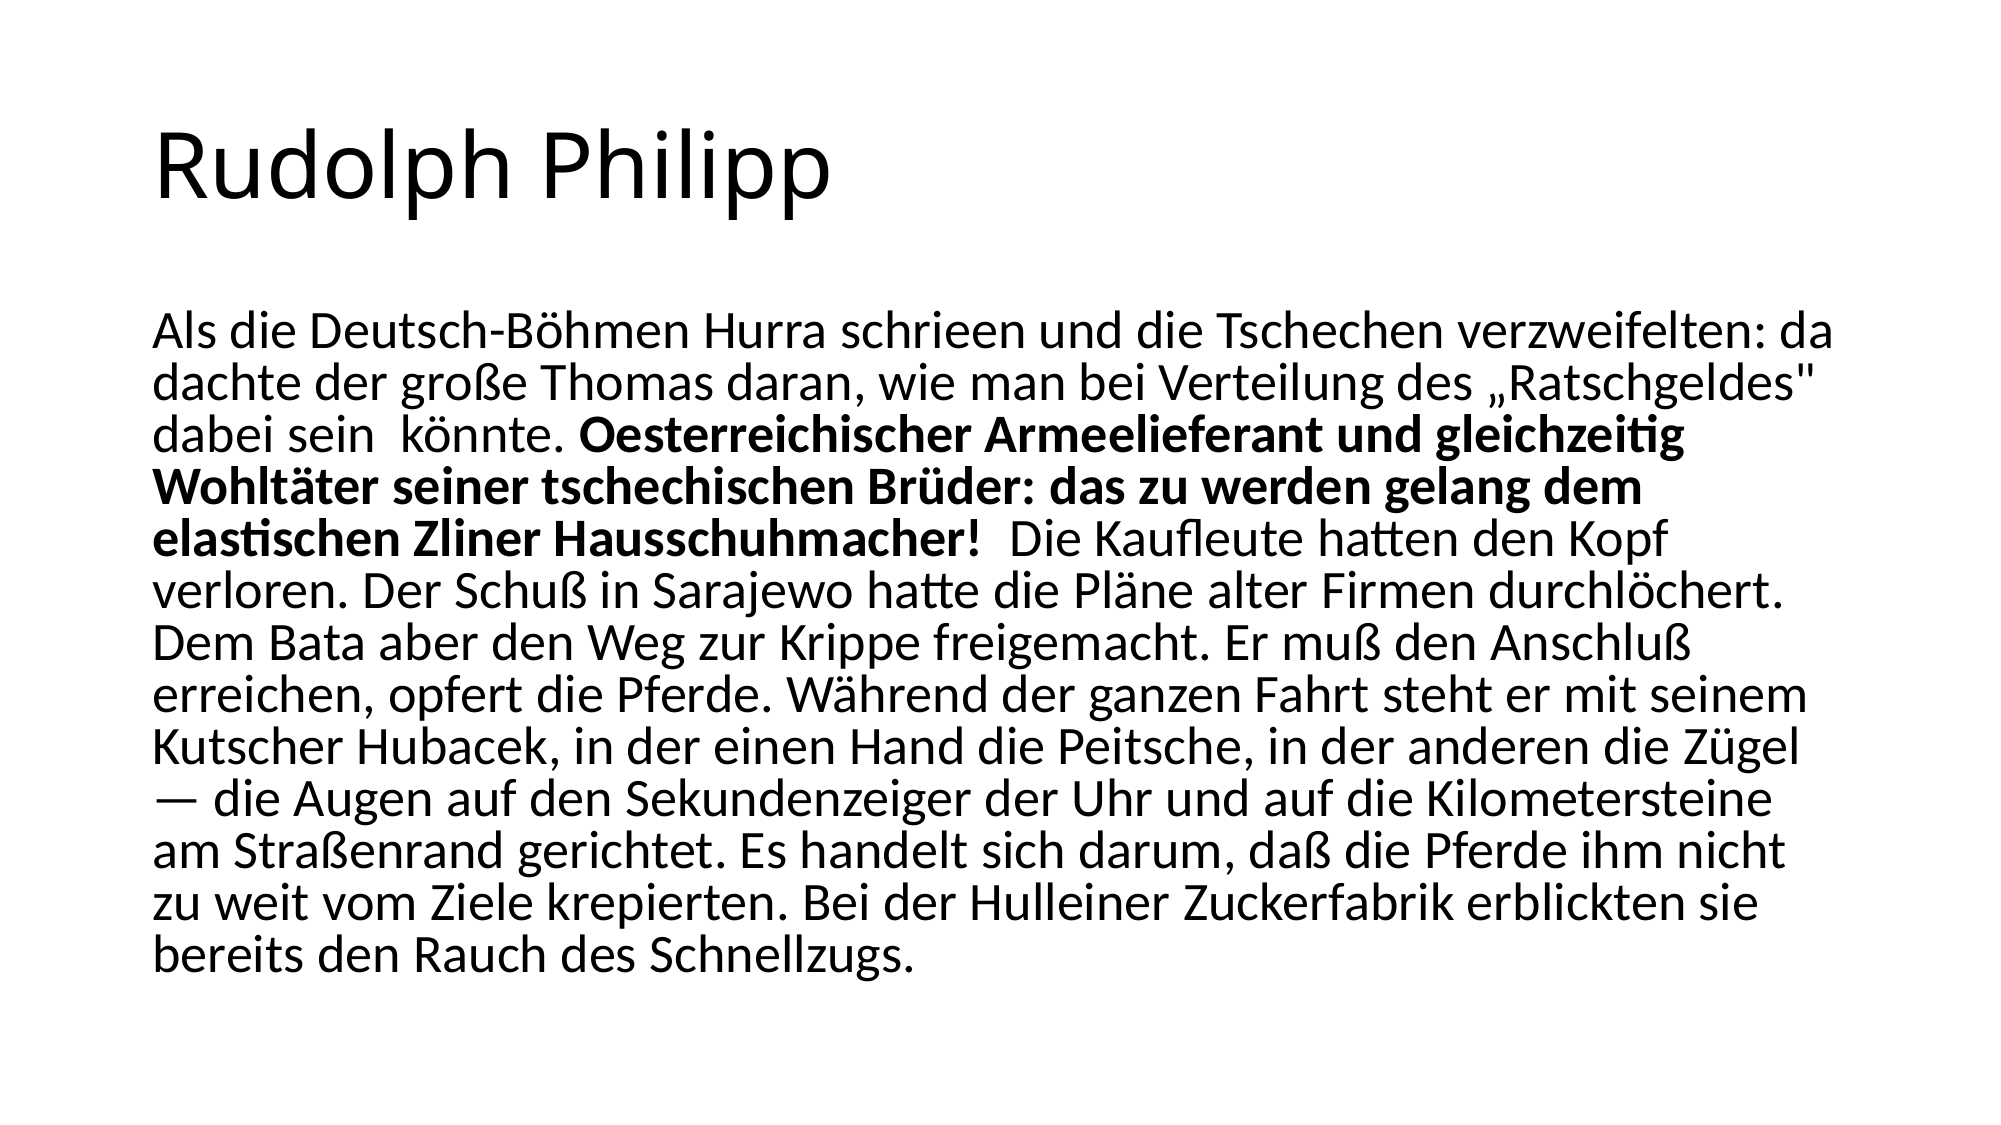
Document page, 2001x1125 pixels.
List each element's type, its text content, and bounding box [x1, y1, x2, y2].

list Als die Deutsch-Böhmen Hurra schrieen und die Tschechen verzweifelten: da dachte der große Thomas daran, wie man bei Verteilung des „Ratschgeldes" dabei sein könnte. Oesterreichischer Armeelieferant und gleichzeitig Wohltäter seiner tschechischen Brüder: das zu werden gelang dem elastischen Zliner Hausschuhmacher! Die Kaufleute hatten den Kopf verloren. Der Schuß in Sarajewo hatte die Pläne alter Firmen durchlöchert. Dem Bata aber den Weg zur Krippe freigemacht. Er muß den Anschluß erreichen, opfert die Pferde. Während der ganzen Fahrt steht er mit seinem Kutscher Hubacek, in der einen Hand die Peitsche, in der anderen die Zügel — die Augen auf den Sekundenzeiger der Uhr und auf die Kilometersteine am Straßenrand gerichtet. Es handelt sich darum, daß die Pferde ihm nicht zu weit vom Ziele krepierten. Bei der Hulleiner Zuckerfabrik erblickten sie bereits den Rauch des Schnellzugs. [137, 299, 1863, 1014]
title Rudolph Philipp [137, 59, 1863, 278]
